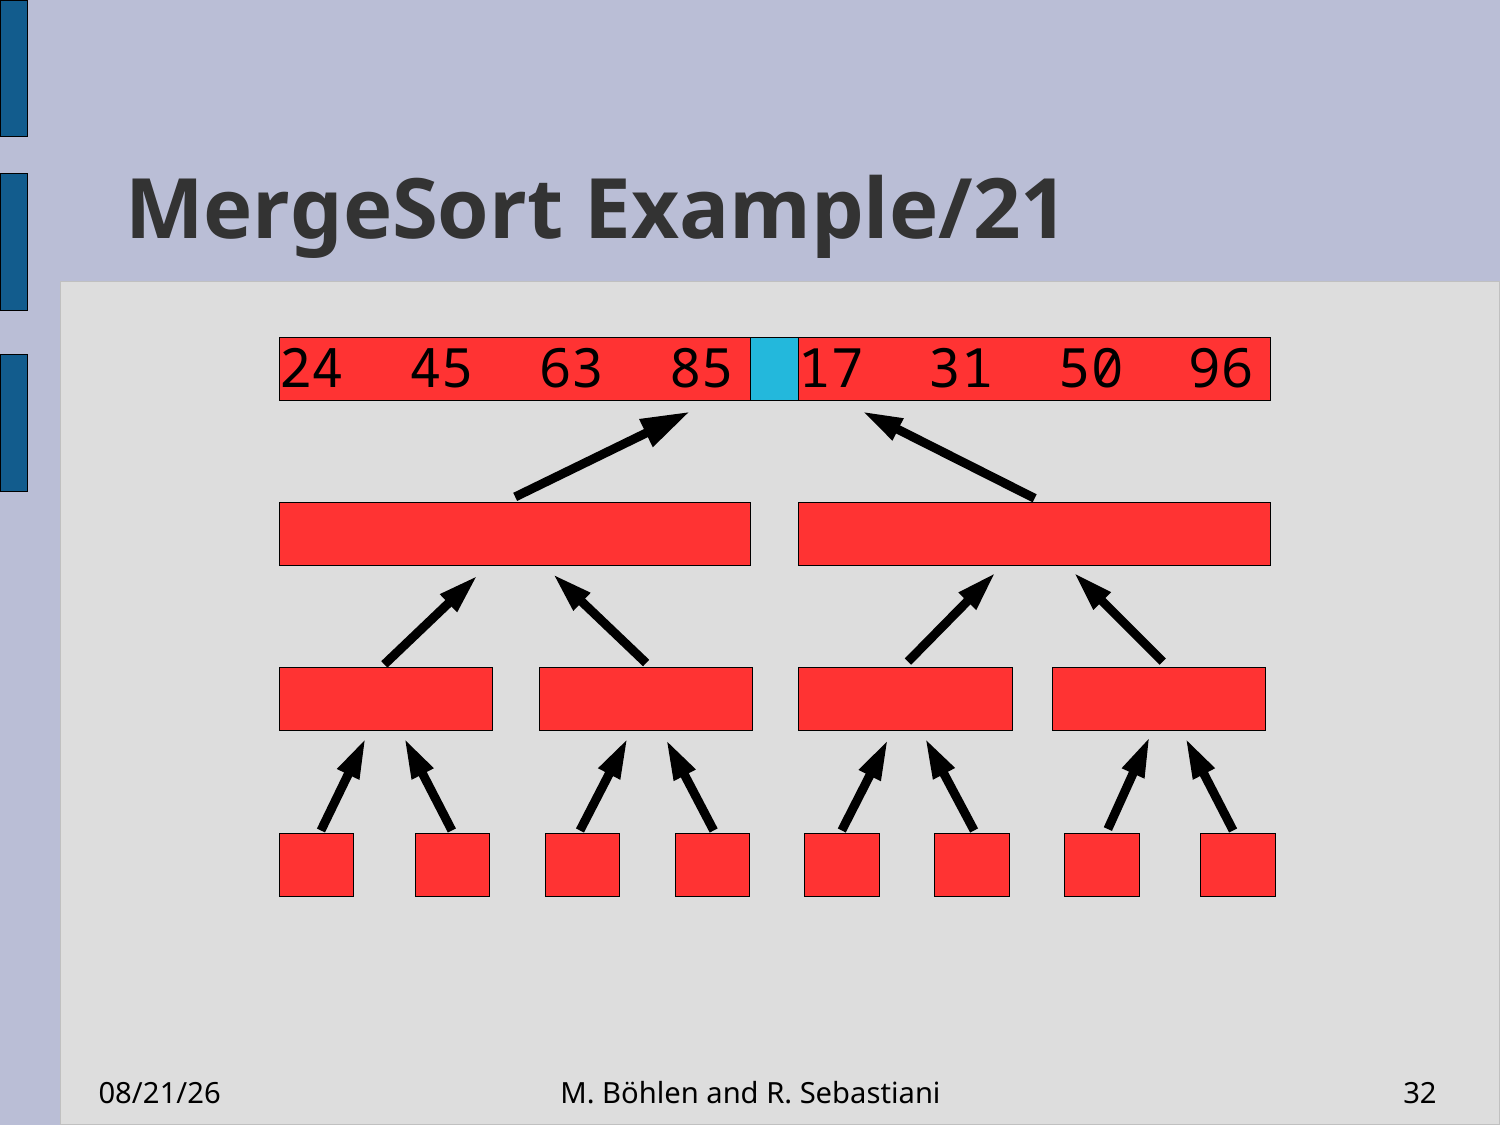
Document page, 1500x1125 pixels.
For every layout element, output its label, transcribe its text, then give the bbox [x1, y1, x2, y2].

text_box [1064, 833, 1140, 897]
text_box [545, 833, 620, 897]
text_box [279, 502, 751, 566]
text_box [279, 667, 493, 731]
text_box [1200, 833, 1276, 897]
text_box [279, 833, 354, 897]
text_box [539, 667, 753, 731]
text_box [798, 667, 1013, 731]
text_box 17 31 50 96 [798, 337, 1271, 401]
title MergeSort Example/21 [110, 67, 1392, 271]
text_box 24 45 63 85 [279, 337, 751, 401]
text_box [675, 833, 750, 897]
text_box [798, 502, 1271, 566]
text_box [415, 833, 490, 897]
text_box [804, 833, 880, 897]
text_box 24 45 63 85 17 31 50 96 [751, 337, 798, 401]
text_box [1052, 667, 1266, 731]
text_box [934, 833, 1010, 897]
